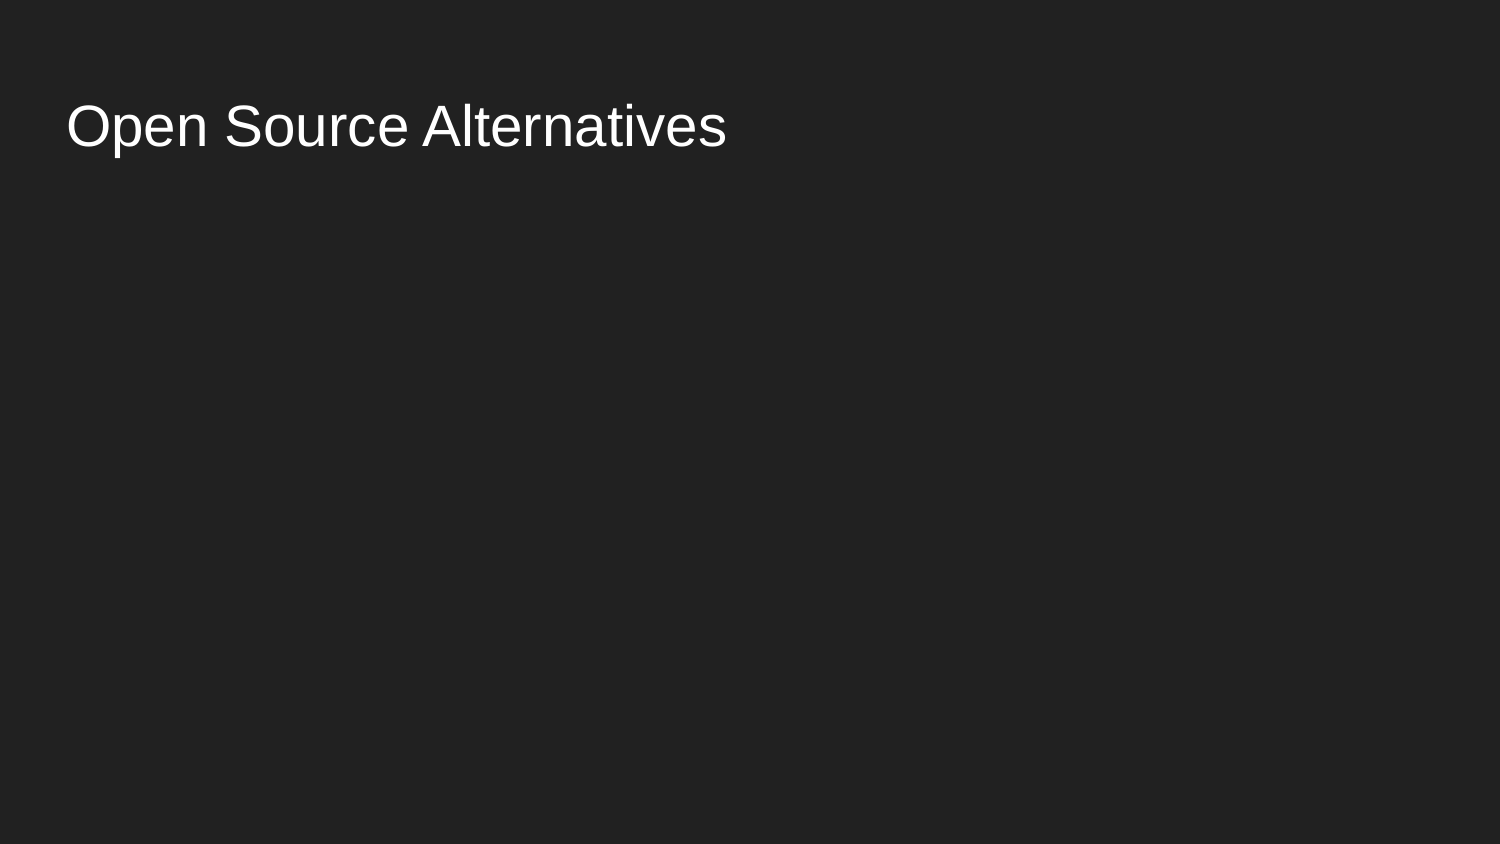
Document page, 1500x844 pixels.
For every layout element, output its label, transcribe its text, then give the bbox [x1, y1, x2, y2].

title Open Source Alternatives [51, 72, 1449, 167]
